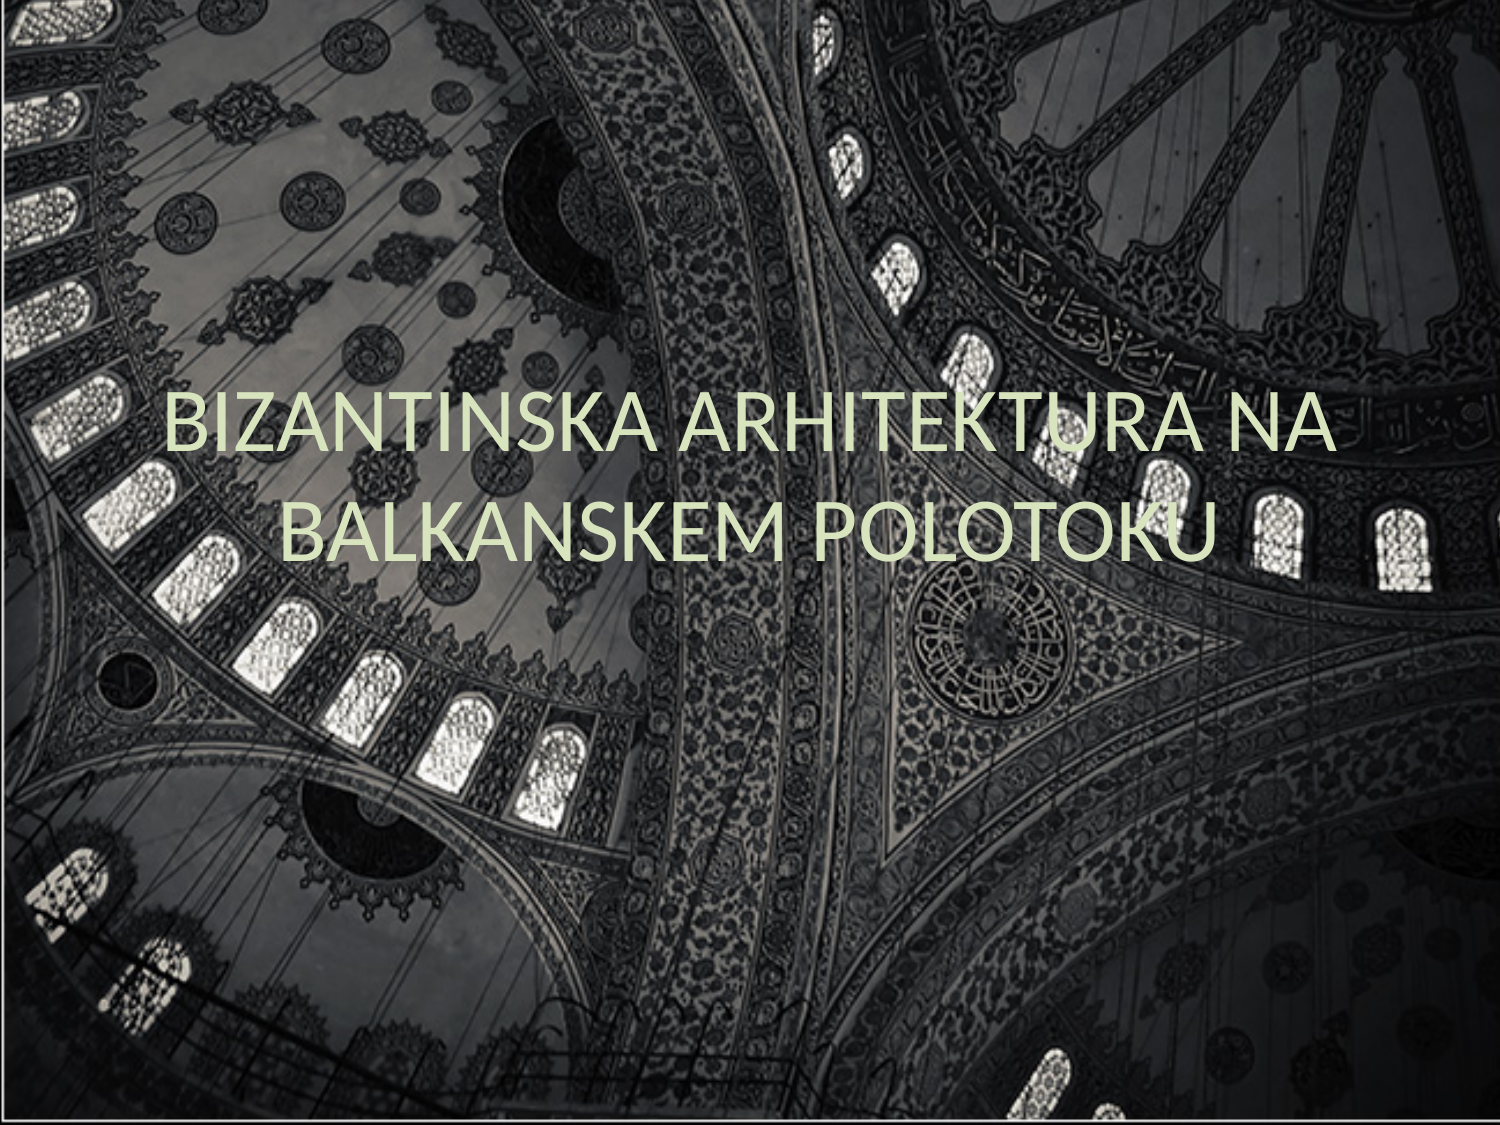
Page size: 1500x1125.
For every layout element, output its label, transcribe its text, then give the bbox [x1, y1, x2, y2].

picture [0, 0, 1500, 1125]
title BIZANTINSKA ARHITEKTURA NA BALKANSKEM POLOTOKU [112, 349, 1388, 591]
